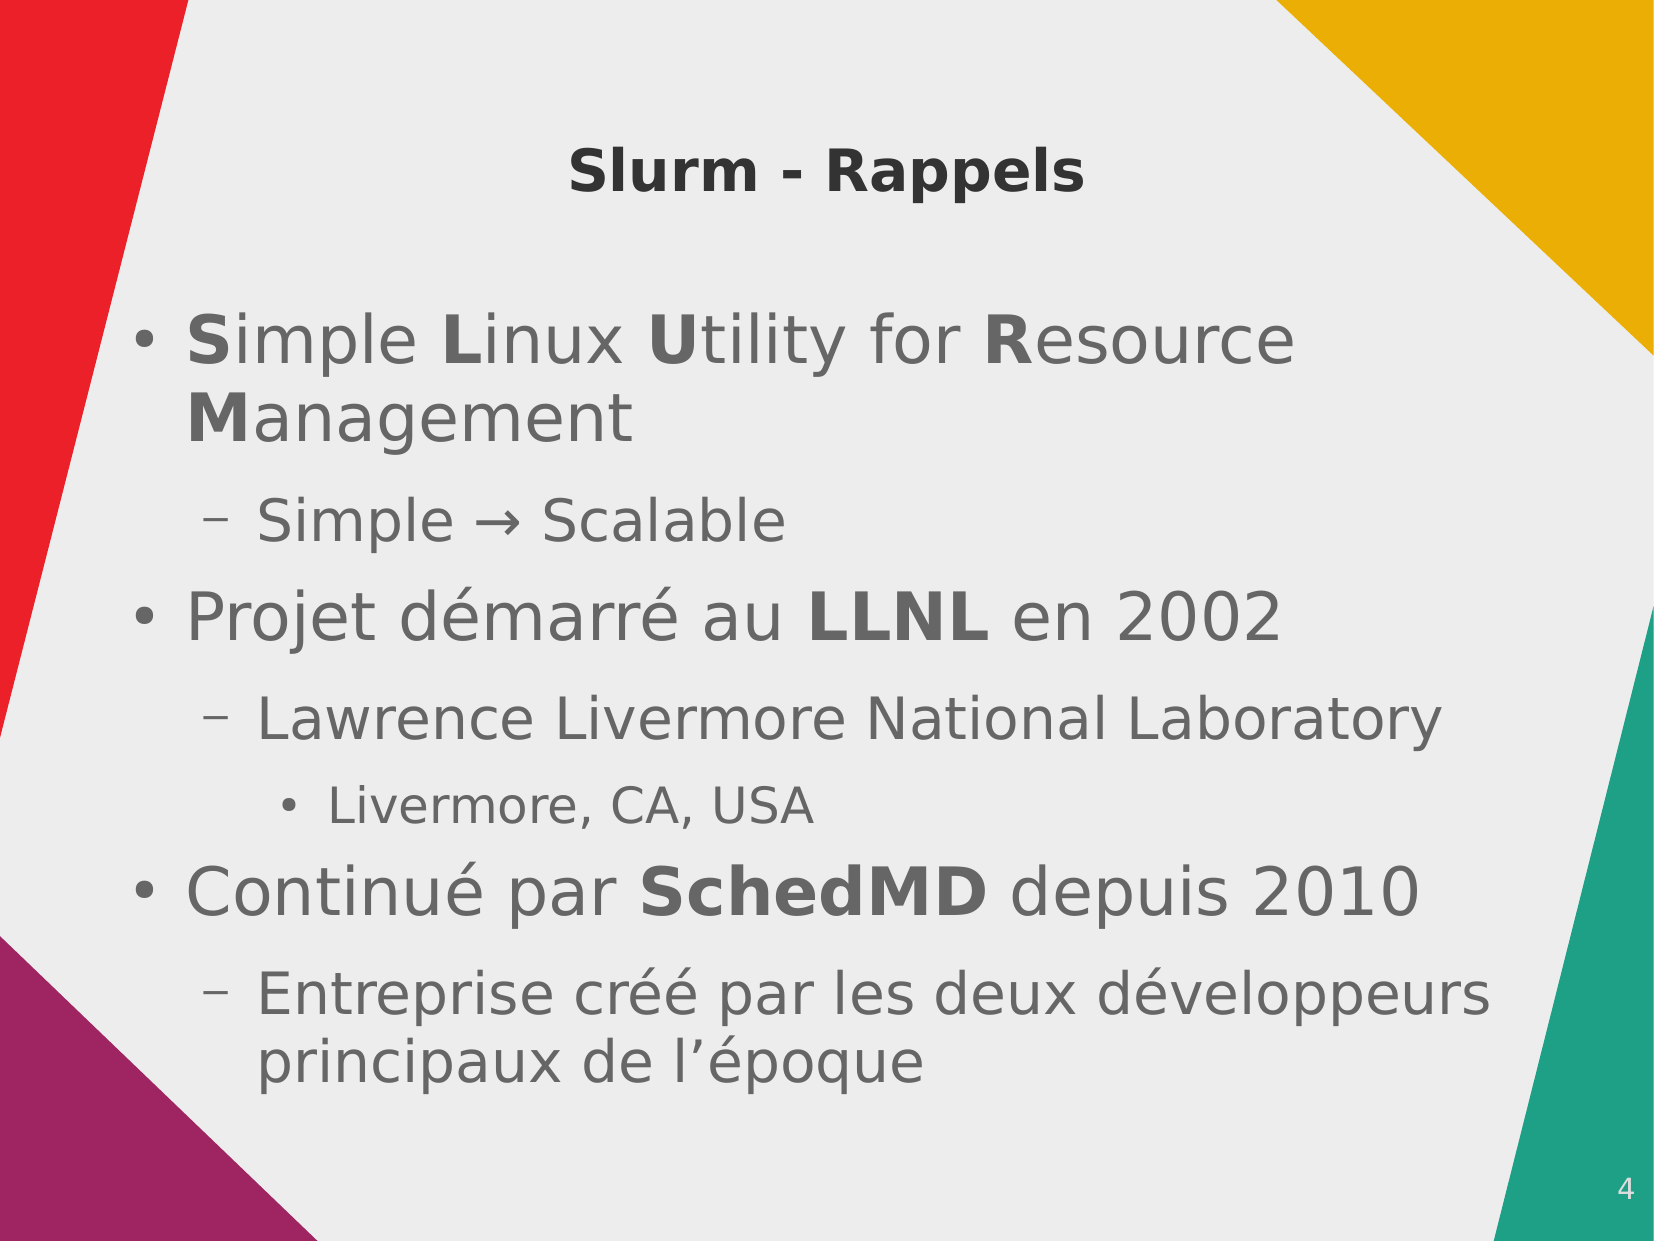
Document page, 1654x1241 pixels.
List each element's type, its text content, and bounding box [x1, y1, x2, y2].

list Simple Linux Utility for Resource Management Simple → Scalable Projet démarré au LLNL en 2002 Lawrence Livermore National Laboratory Livermore, CA, USA Continué par SchedMD depuis 2010 Entreprise créé par les deux développeurs principaux de l’époque [114, 302, 1539, 1217]
title Slurm - Rappels [114, 73, 1539, 271]
